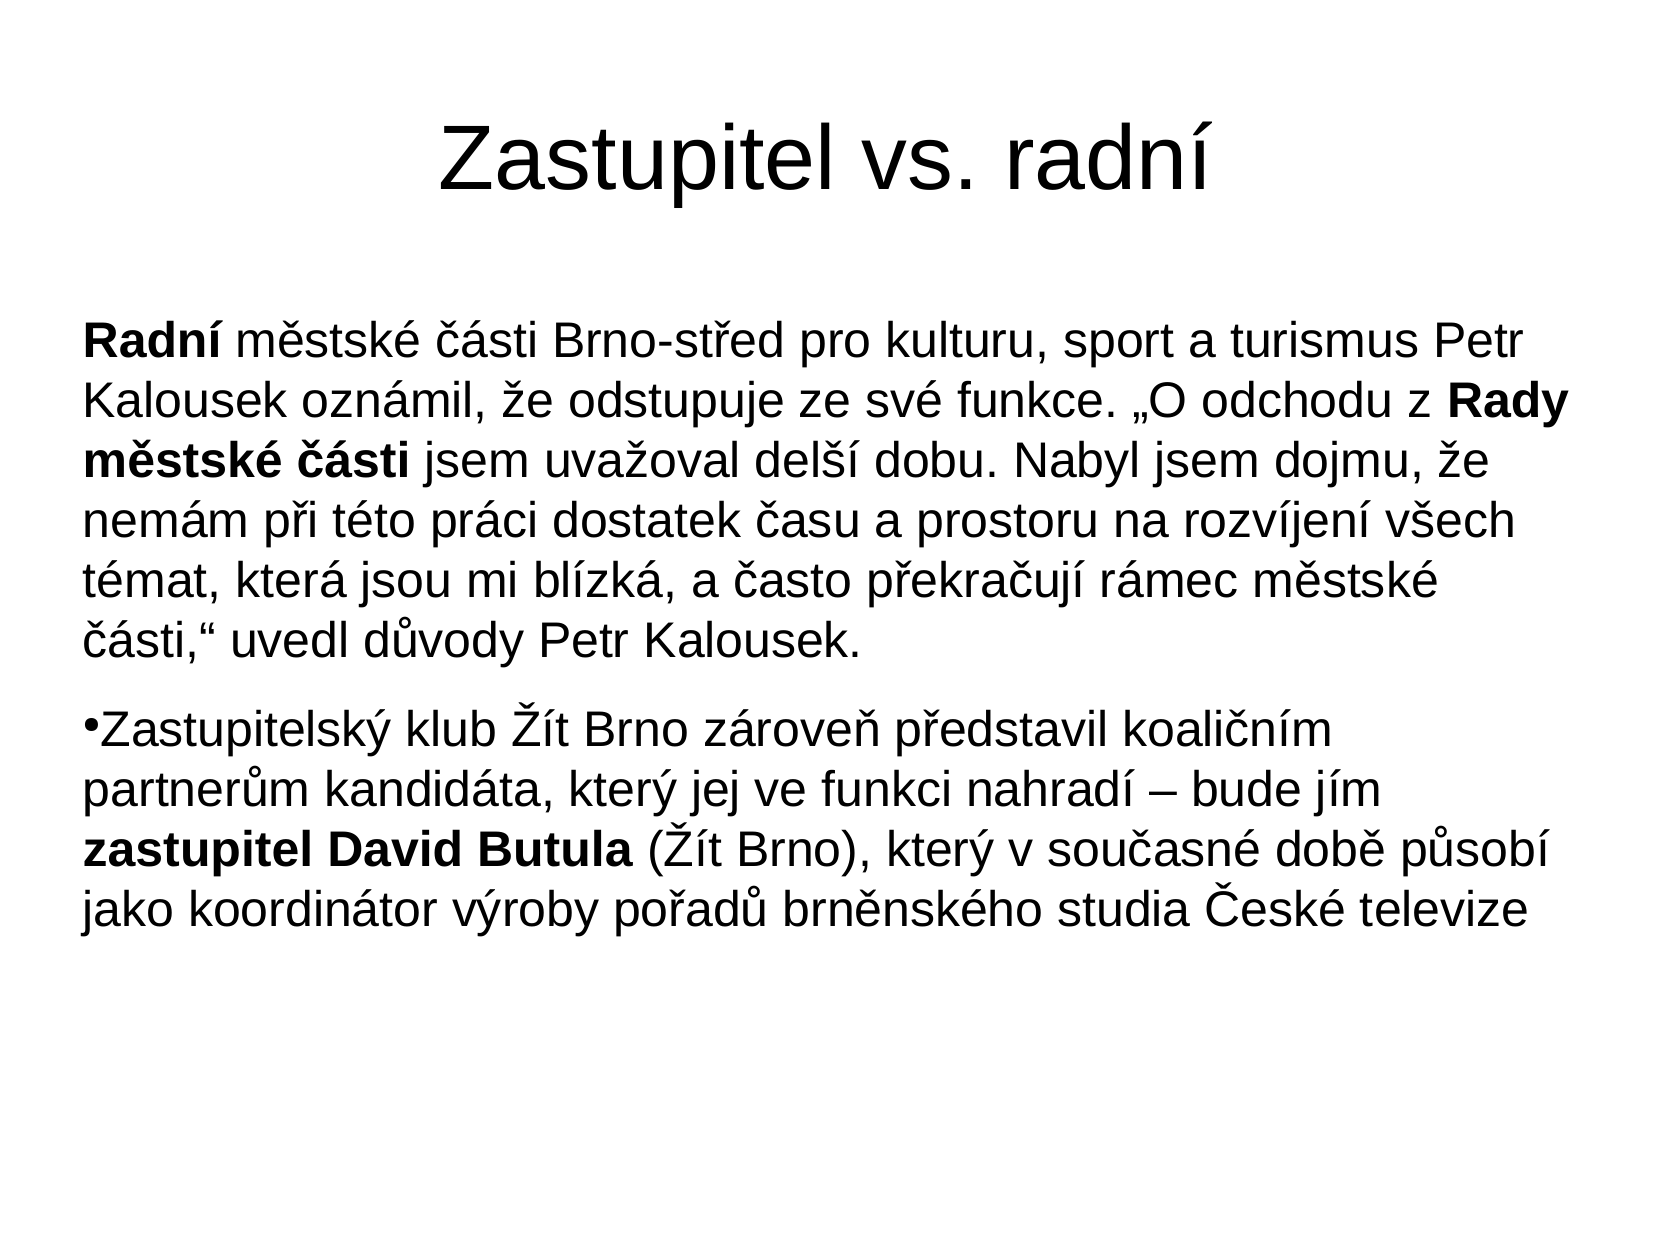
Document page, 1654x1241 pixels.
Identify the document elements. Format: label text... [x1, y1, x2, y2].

list Radní městské části Brno-střed pro kulturu, sport a turismus Petr Kalousek oznámil, že odstupuje ze své funkce. „O odchodu z Rady městské části jsem uvažoval delší dobu. Nabyl jsem dojmu, že nemám při této práci dostatek času a prostoru na rozvíjení všech témat, která jsou mi blízká, a často překračují rámec městské části,“ uvedl důvody Petr Kalousek. Zastupitelský klub Žít Brno zároveň představil koaličním partnerům kandidáta, který jej ve funkci nahradí – bude jím zastupitel David Butula (Žít Brno), který v současné době působí jako koordinátor výroby pořadů brněnského studia České televize [82, 307, 1571, 1027]
title Zastupitel vs. radní [82, 49, 1571, 257]
